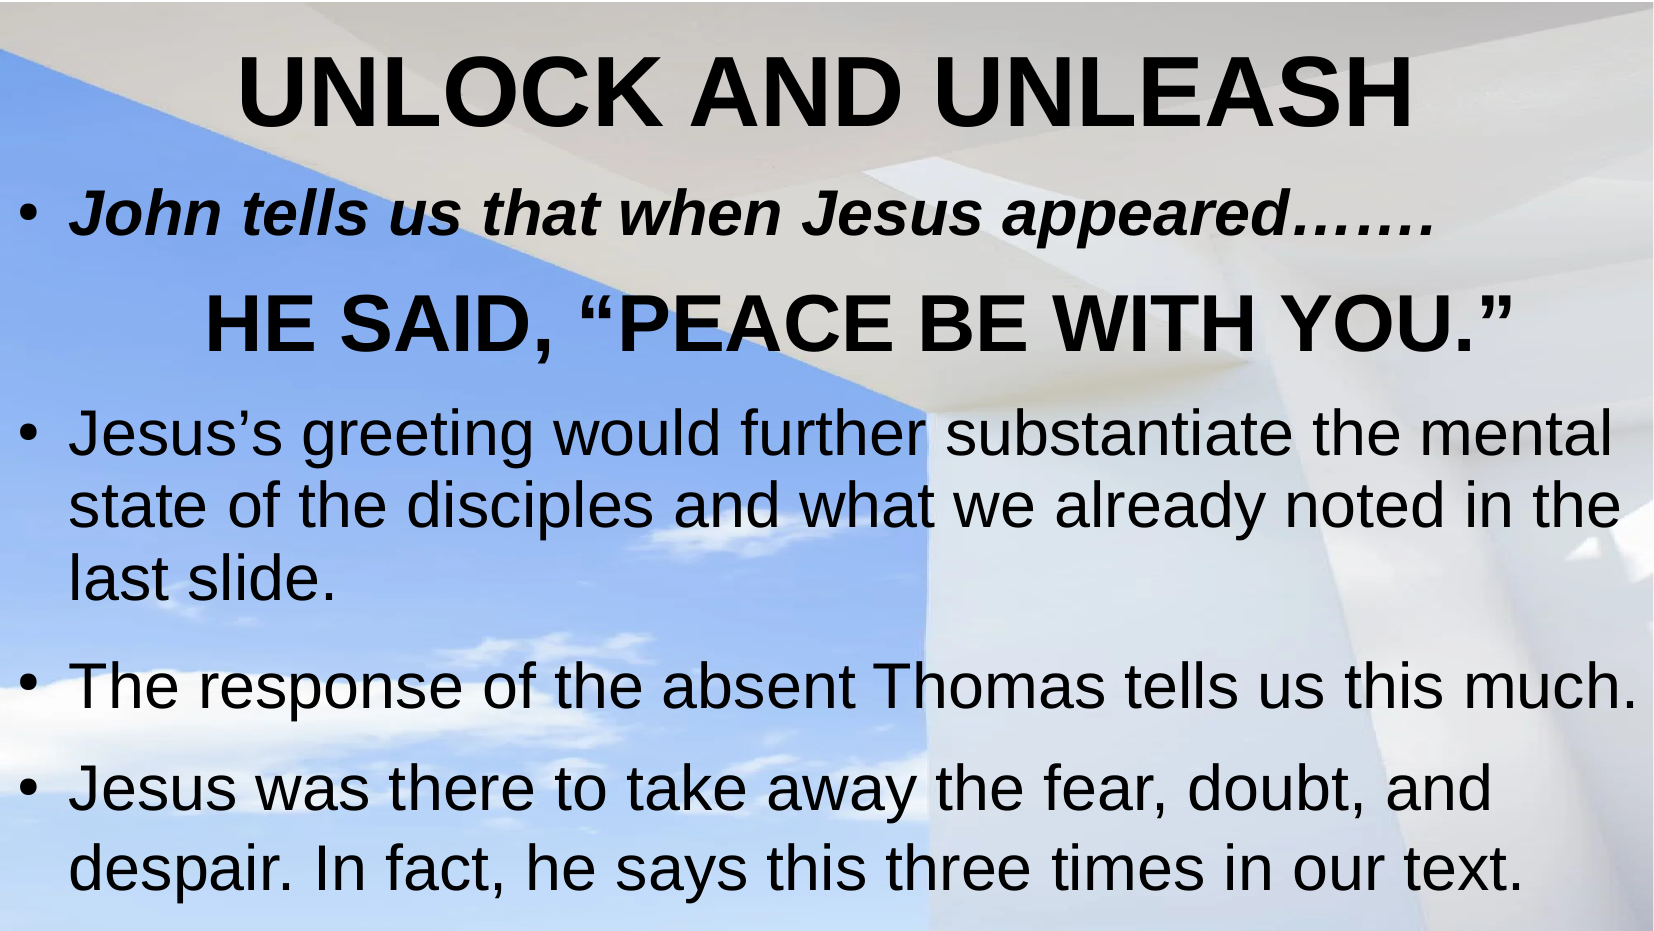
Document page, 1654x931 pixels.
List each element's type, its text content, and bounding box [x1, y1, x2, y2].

list John tells us that when Jesus appeared……. HE SAID, “PEACE BE WITH YOU.” Jesus’s greeting would further substantiate the mental state of the disciples and what we already noted in the last slide. The response of the absent Thomas tells us this much. Jesus was there to take away the fear, doubt, and despair. In fact, he says this three times in our text. [0, 177, 1654, 931]
picture [0, 2, 1654, 177]
title UNLOCK AND UNLEASH [82, 14, 1571, 170]
